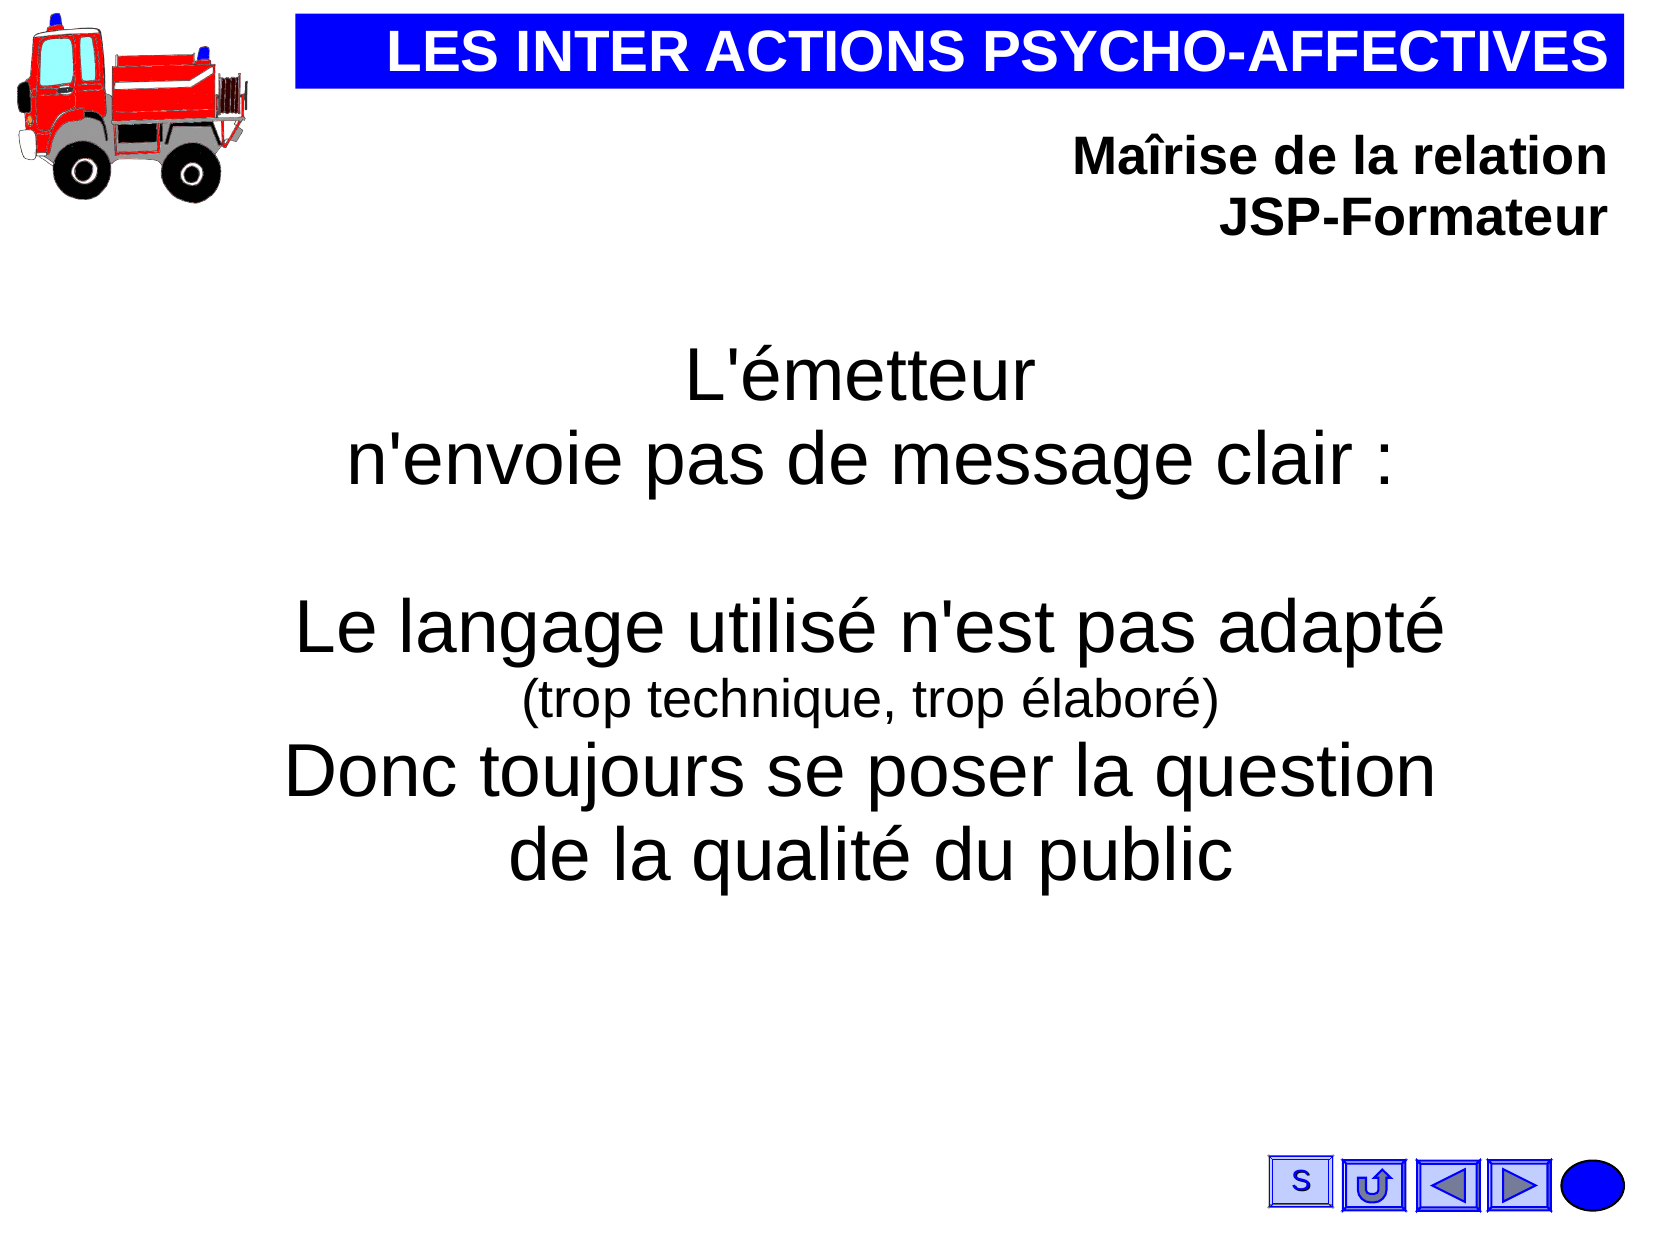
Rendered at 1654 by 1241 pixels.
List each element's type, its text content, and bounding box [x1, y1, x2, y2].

text_box Maîrise de la relation JSP-Formateur [1056, 118, 1624, 311]
text_box [1561, 1160, 1625, 1211]
picture [8, 8, 257, 216]
text_box L'émetteur n'envoie pas de message clair : Le langage utilisé n'est pas adapté (trop technique, trop élaboré) Donc toujours se poser la question de la qualité du public [147, 324, 1595, 1063]
text_box LES INTER ACTIONS PSYCHO-AFFECTIVES [295, 13, 1625, 89]
